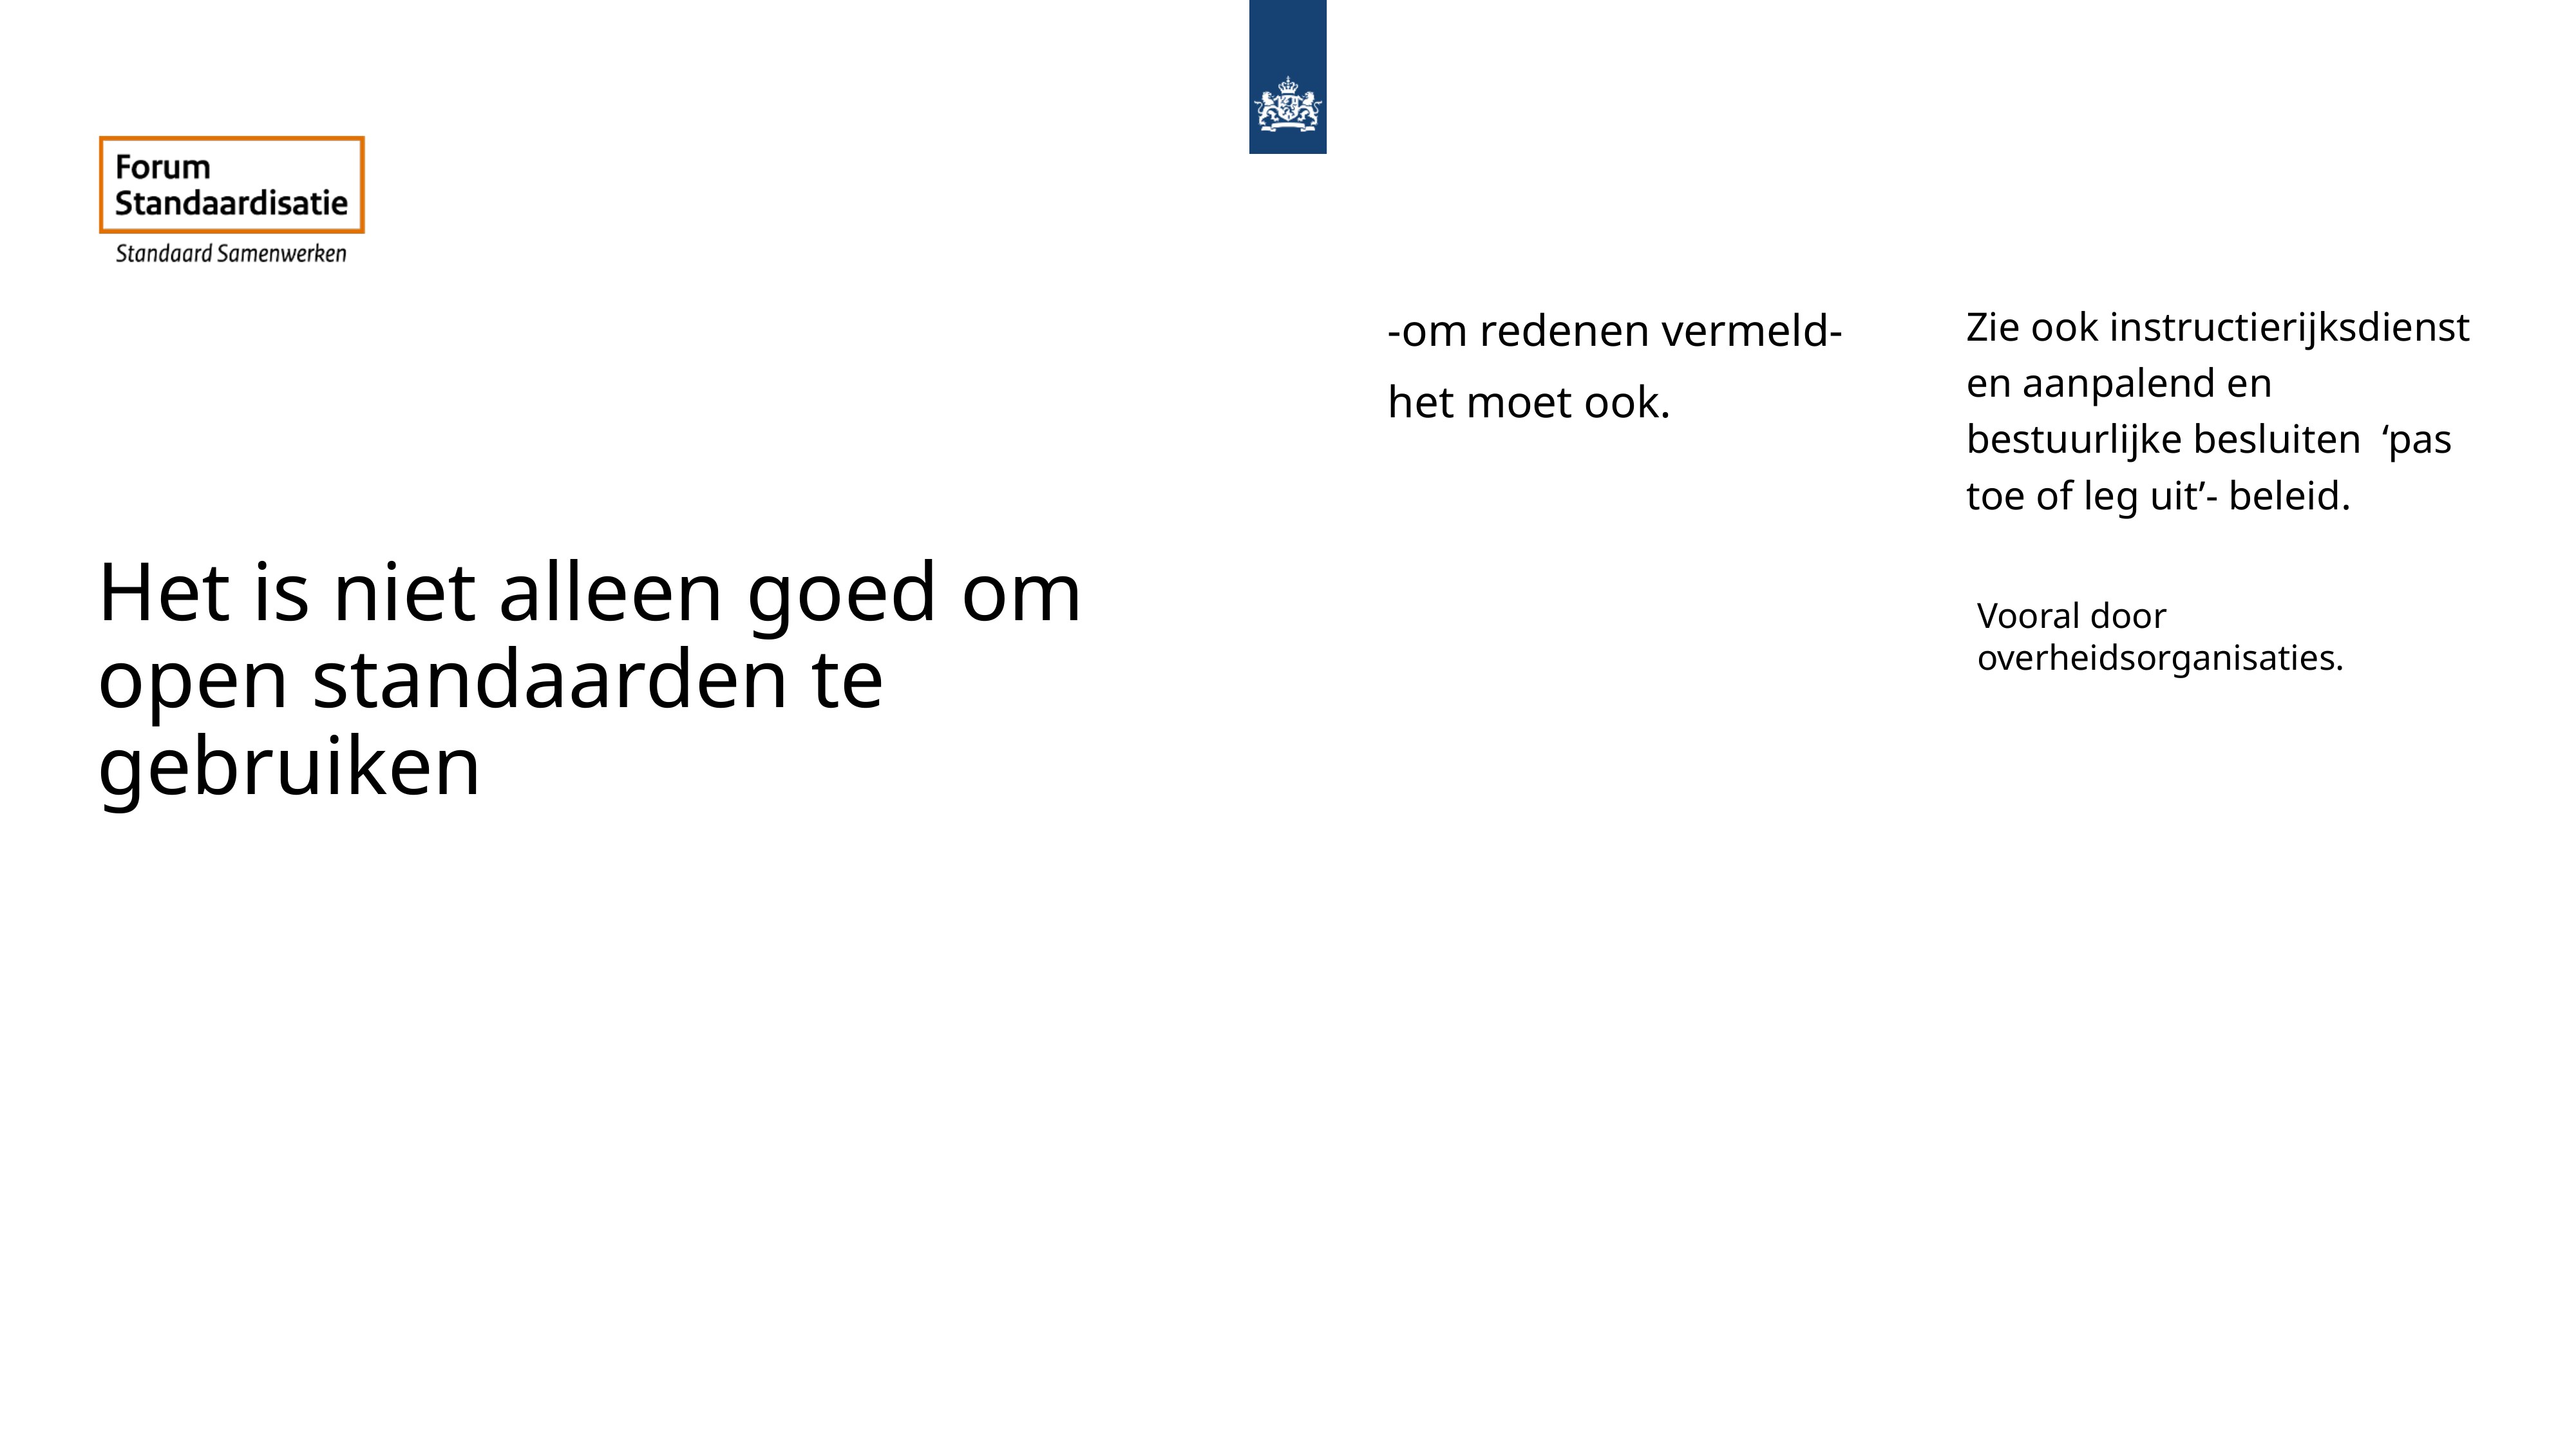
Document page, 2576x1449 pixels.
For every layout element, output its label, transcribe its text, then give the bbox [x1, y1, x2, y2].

title Het is niet alleen goed om open standaarden te gebruiken [89, 456, 1159, 1252]
list Vooral door overheidsorganisaties. [1969, 593, 2492, 685]
list -om redenen vermeld- het moet ook. [1379, 285, 1902, 476]
list Zie ook instructierijksdienst en aanpalend en bestuurlijke besluiten ‘pas toe of leg uit’- beleid. [1958, 285, 2481, 552]
picture [1249, 0, 1327, 154]
picture [99, 136, 365, 262]
